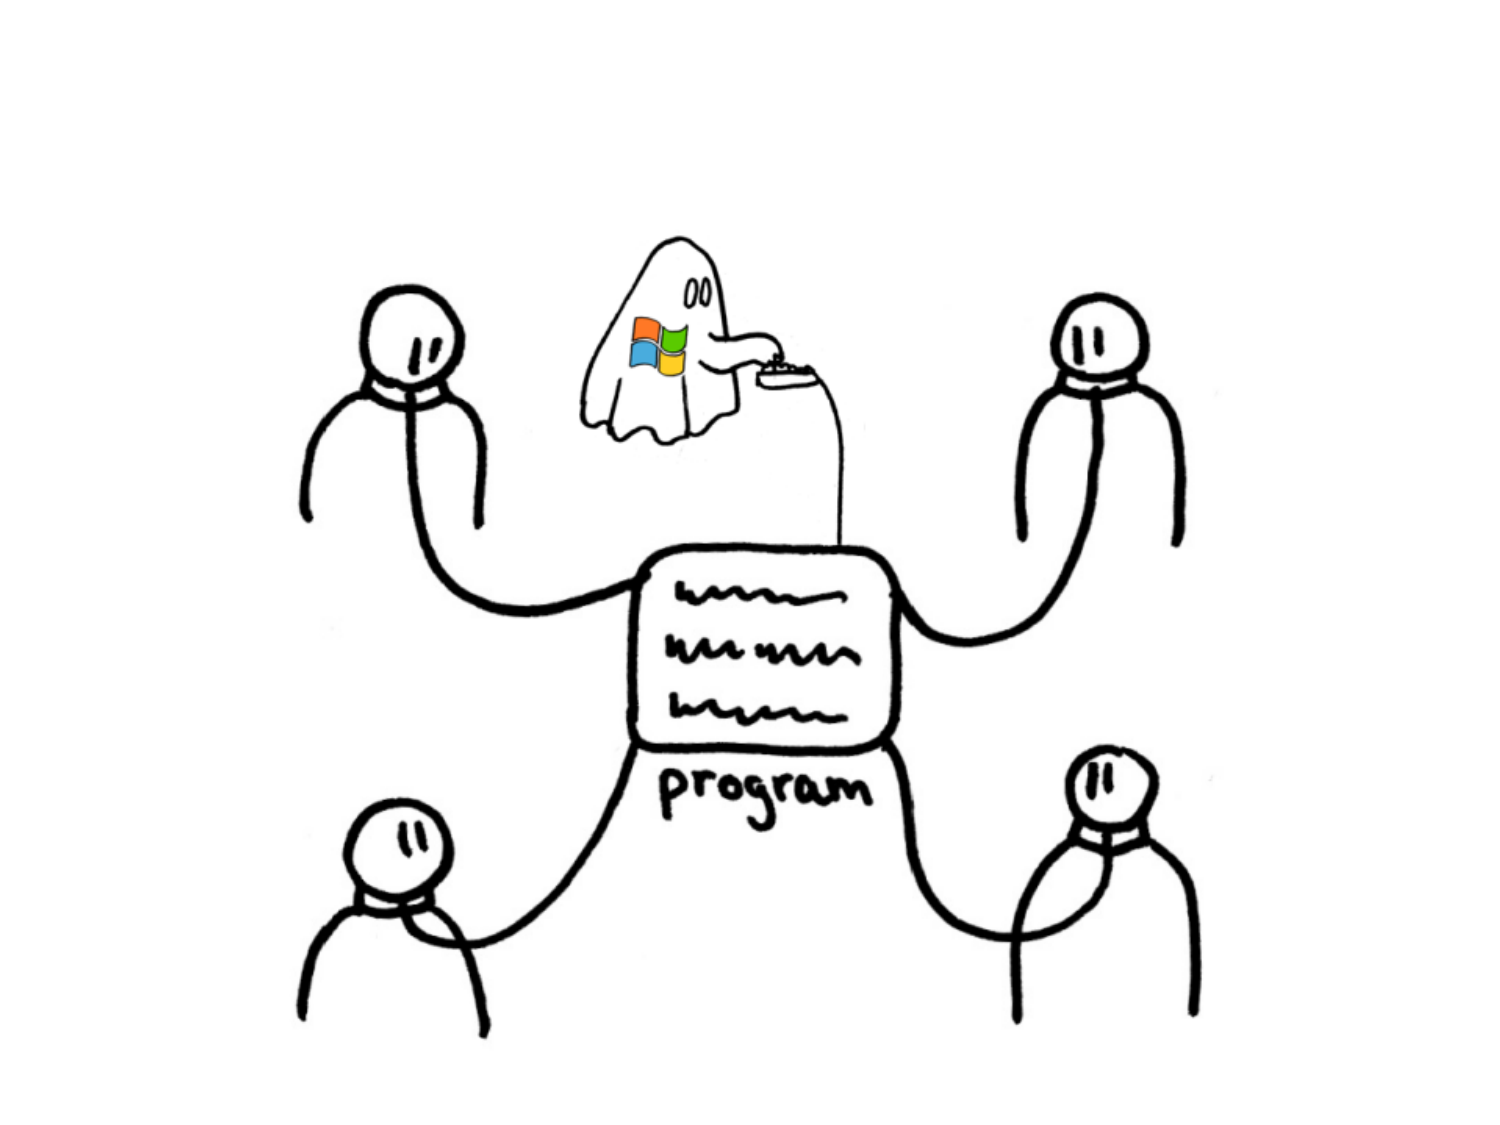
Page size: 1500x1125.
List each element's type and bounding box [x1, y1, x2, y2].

picture [126, 64, 1374, 1061]
